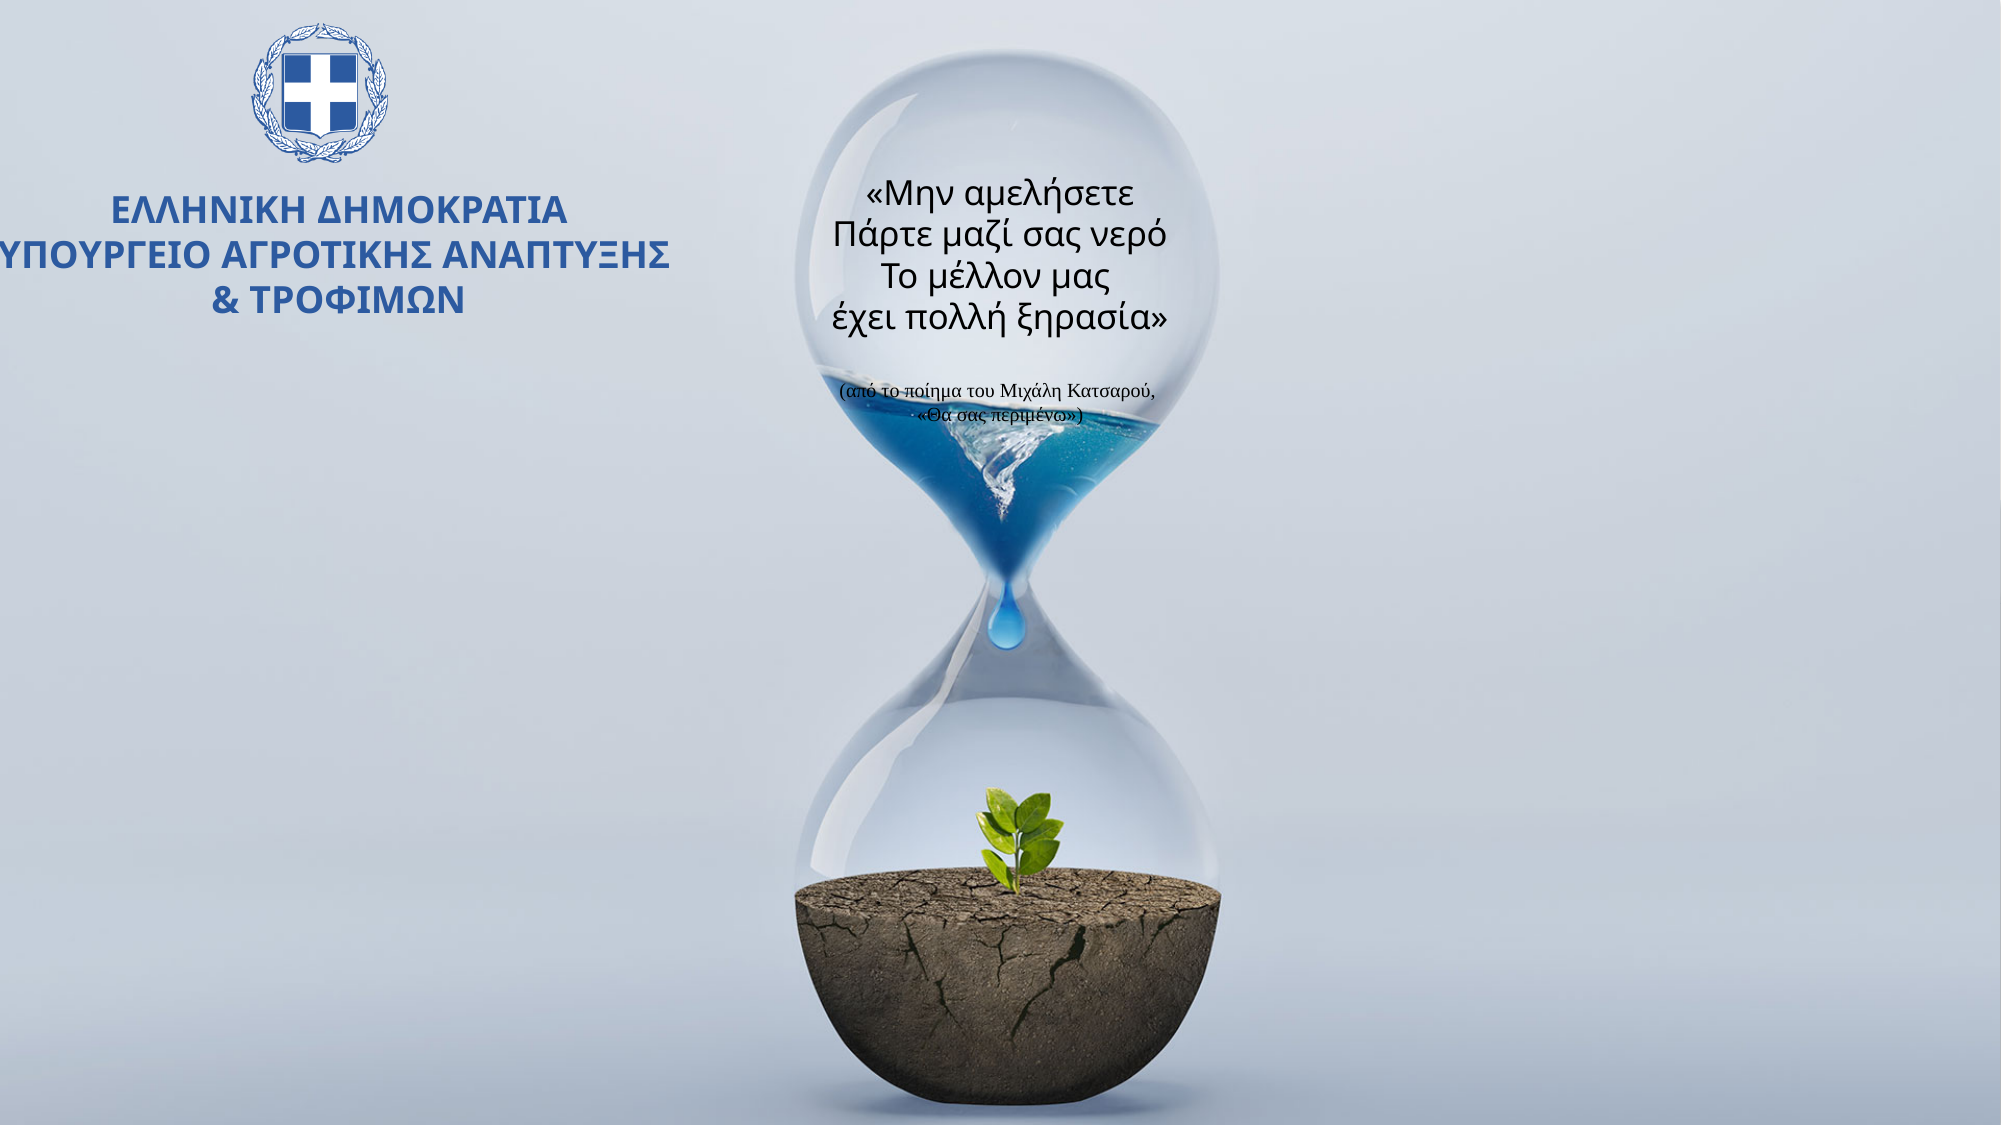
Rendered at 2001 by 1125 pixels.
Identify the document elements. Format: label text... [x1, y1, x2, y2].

title «Μην αμελήσετε Πάρτε μαζί σας νερό Το μέλλον μας έχει πολλή ξηρασία» (από το ποίημα του Μιχάλη Κατσαρού, «Θα σας περιμένω») [708, 162, 1292, 498]
picture [0, 0, 2000, 1125]
text_box ΕΛΛΗΝΙΚΗ ΔΗΜΟΚΡΑΤΙΑ ΥΠΟΥΡΓΕΙΟ ΑΓΡΟΤΙΚΗΣ ΑΝΑΠΤΥΞΗΣ & ΤΡΟΦΙΜΩΝ [0, 178, 845, 329]
